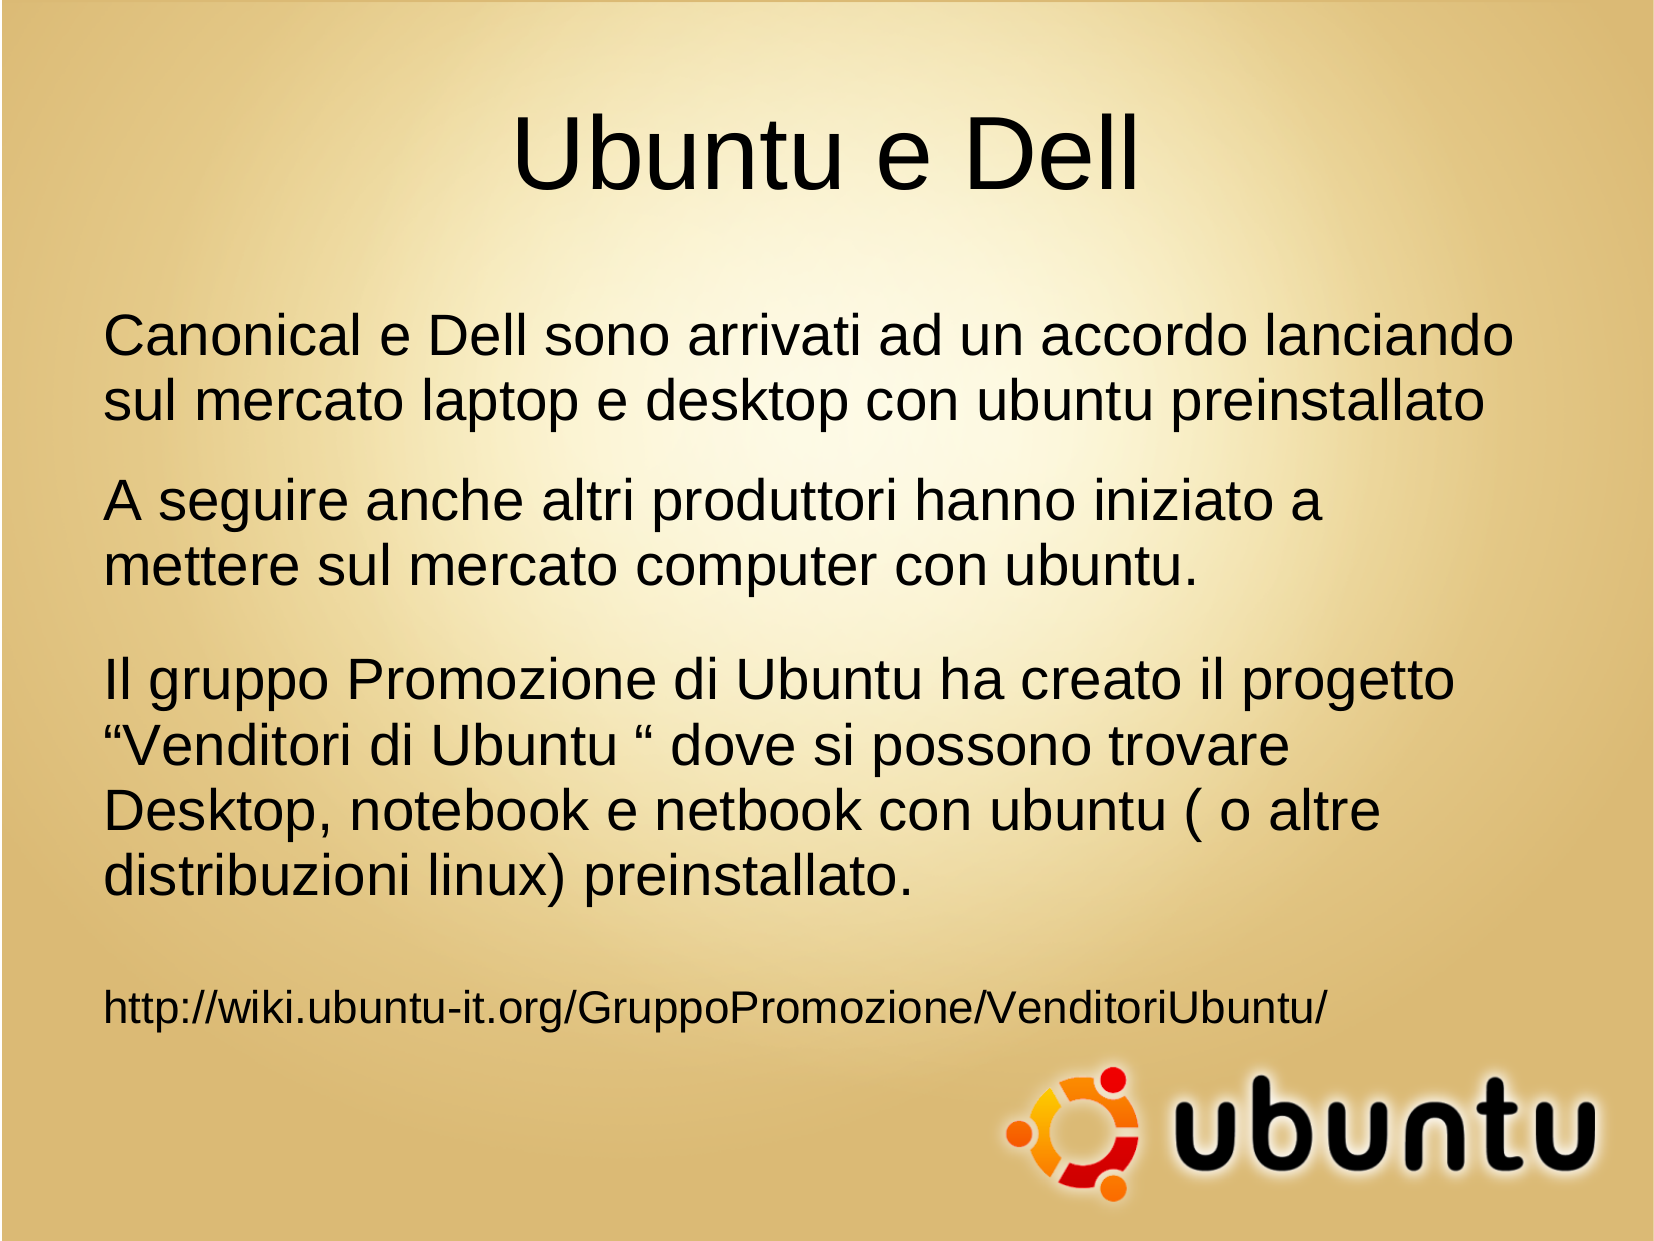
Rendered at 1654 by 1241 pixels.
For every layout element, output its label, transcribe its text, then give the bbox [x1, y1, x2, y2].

text_box A seguire anche altri produttori hanno iniziato a mettere sul mercato computer con ubuntu. [88, 460, 1536, 621]
title Ubuntu e Dell [82, 49, 1571, 257]
text_box http://wiki.ubuntu-it.org/GruppoPromozione/VenditoriUbuntu/ [88, 974, 1359, 1063]
picture [2, 0, 1654, 1241]
text_box Il gruppo Promozione di Ubuntu ha creato il progetto “Venditori di Ubuntu “ dove si possono trovare Desktop, notebook e netbook con ubuntu ( o altre distribuzioni linux) preinstallato. [88, 639, 1536, 945]
text_box Canonical e Dell sono arrivati ad un accordo lanciando sul mercato laptop e desktop con ubuntu preinstallato [88, 295, 1536, 460]
